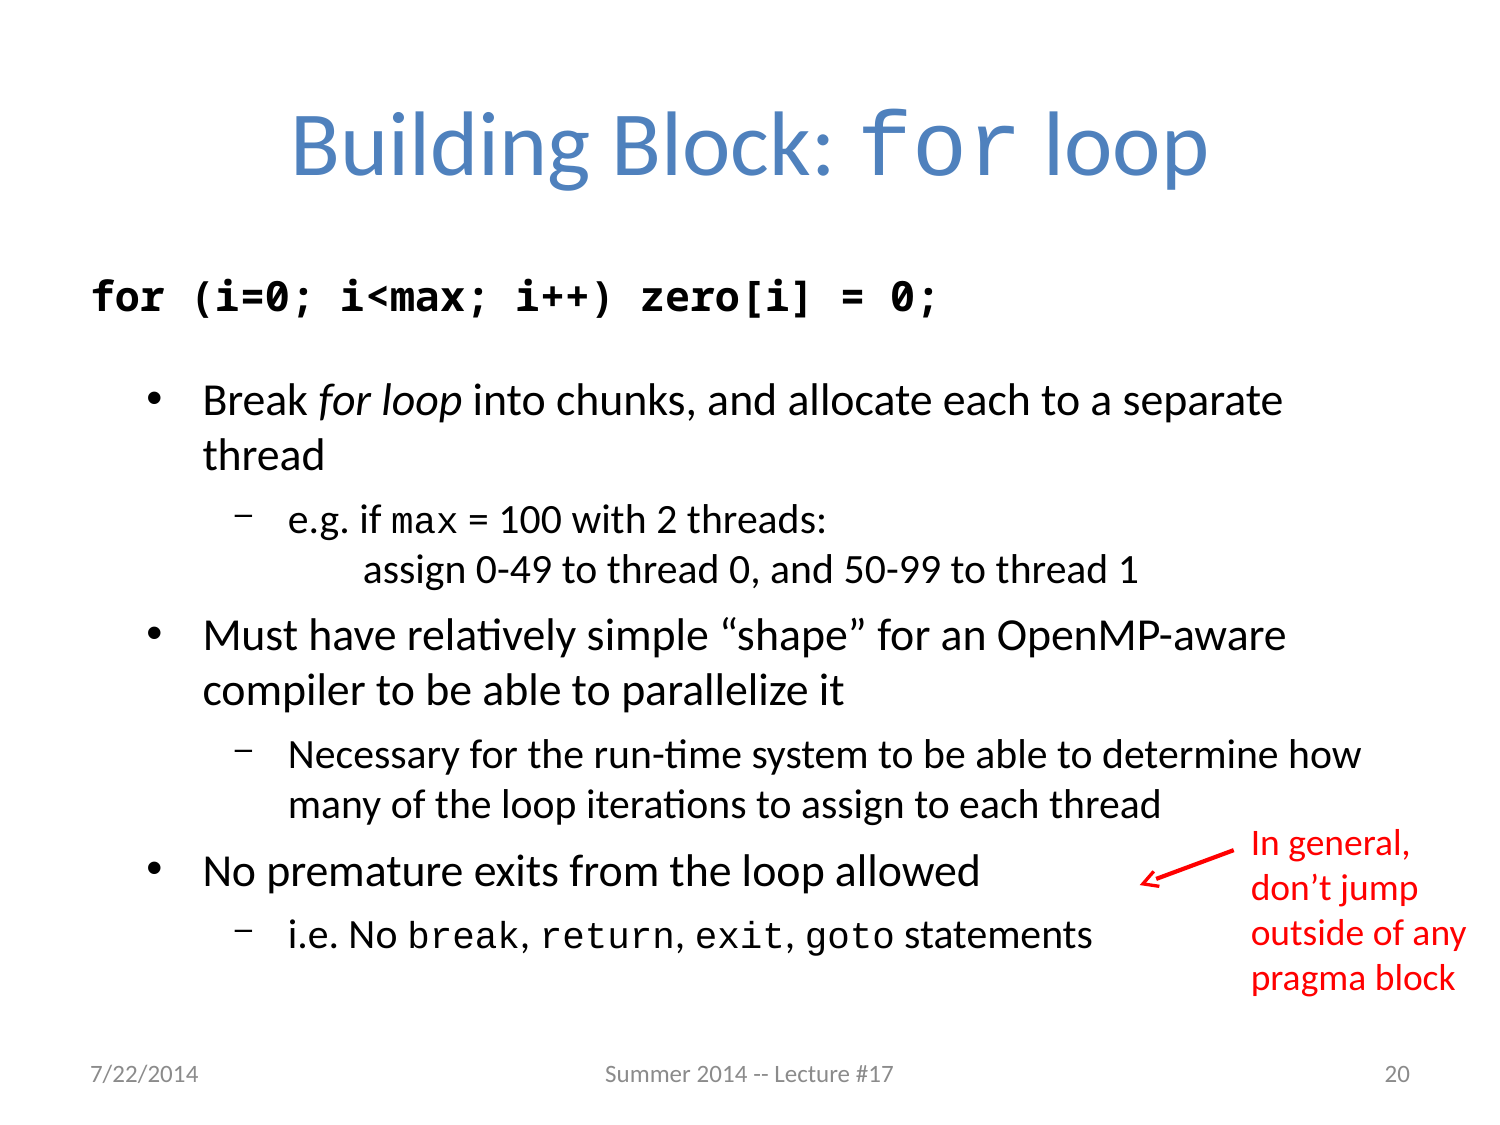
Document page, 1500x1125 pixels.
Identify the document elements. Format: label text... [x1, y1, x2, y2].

list for (i=0; i<max; i++) zero[i] = 0; Break for loop into chunks, and allocate each to a separate thread e.g. if max = 100 with 2 threads: assign 0-49 to thread 0, and 50-99 to thread 1 Must have relatively simple “shape” for an OpenMP-aware compiler to be able to parallelize it Necessary for the run-time system to be able to determine how many of the loop iterations to assign to each thread No premature exits from the loop allowed i.e. No break, return, exit, goto statements [75, 262, 1425, 1073]
slide_number 7/22/2014 [75, 1042, 425, 1103]
footer Summer 2014 -- Lecture #17 [512, 1042, 988, 1103]
slide_number <number> [1074, 1042, 1425, 1103]
title Building Block: for loop [75, 45, 1425, 233]
text_box In general, don’t jump outside of any pragma block [1236, 810, 1500, 1006]
